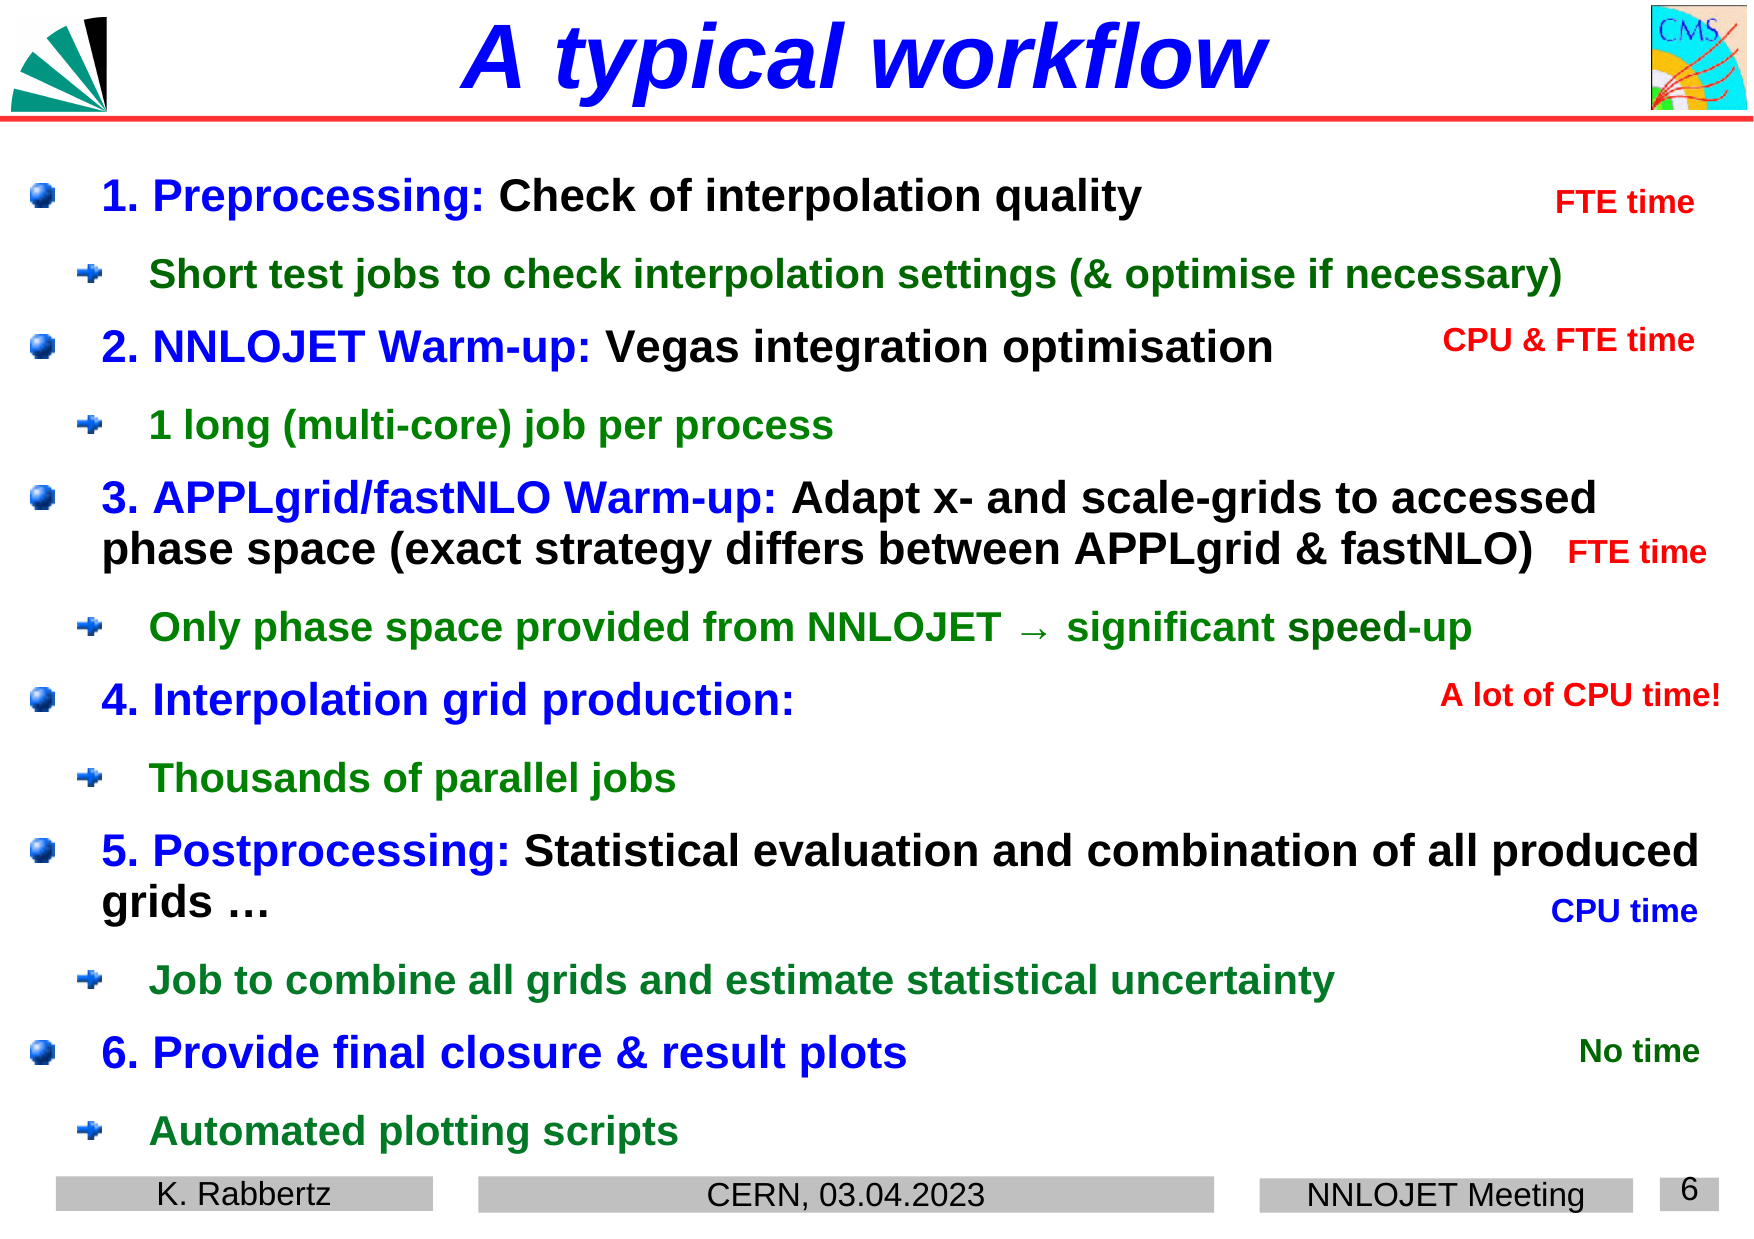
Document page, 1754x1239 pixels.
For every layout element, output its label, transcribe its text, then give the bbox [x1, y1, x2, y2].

picture [11, 17, 107, 113]
text_box CPU time [1538, 886, 1711, 936]
text_box FTE time [1543, 177, 1708, 227]
title A typical workflow [123, 0, 1606, 114]
text_box FTE time [1555, 527, 1720, 577]
picture [1651, 5, 1747, 110]
text_box CPU & FTE time [1430, 315, 1708, 365]
list 1. Preprocessing: Check of interpolation quality Short test jobs to check interpolation settings (& optimise if necessary) 2. NNLOJET Warm-up: Vegas integration optimisation 1 long (multi-core) job per process 3. APPLgrid/fastNLO Warm-up: Adapt x- and scale-grids to accessed phase space (exact strategy differs between APPLgrid & fastNLO) Only phase space provided from NNLOJET → significant speed-up 4. Interpolation grid production: Thousands of parallel jobs 5. Postprocessing: Statistical evaluation and combination of all produced grids … Job to combine all grids and estimate statistical uncertainty 6. Provide final closure & result plots Automated plotting scripts [18, 169, 1735, 1159]
text_box A lot of CPU time! [1427, 670, 1734, 720]
text_box No time [1567, 1026, 1713, 1076]
